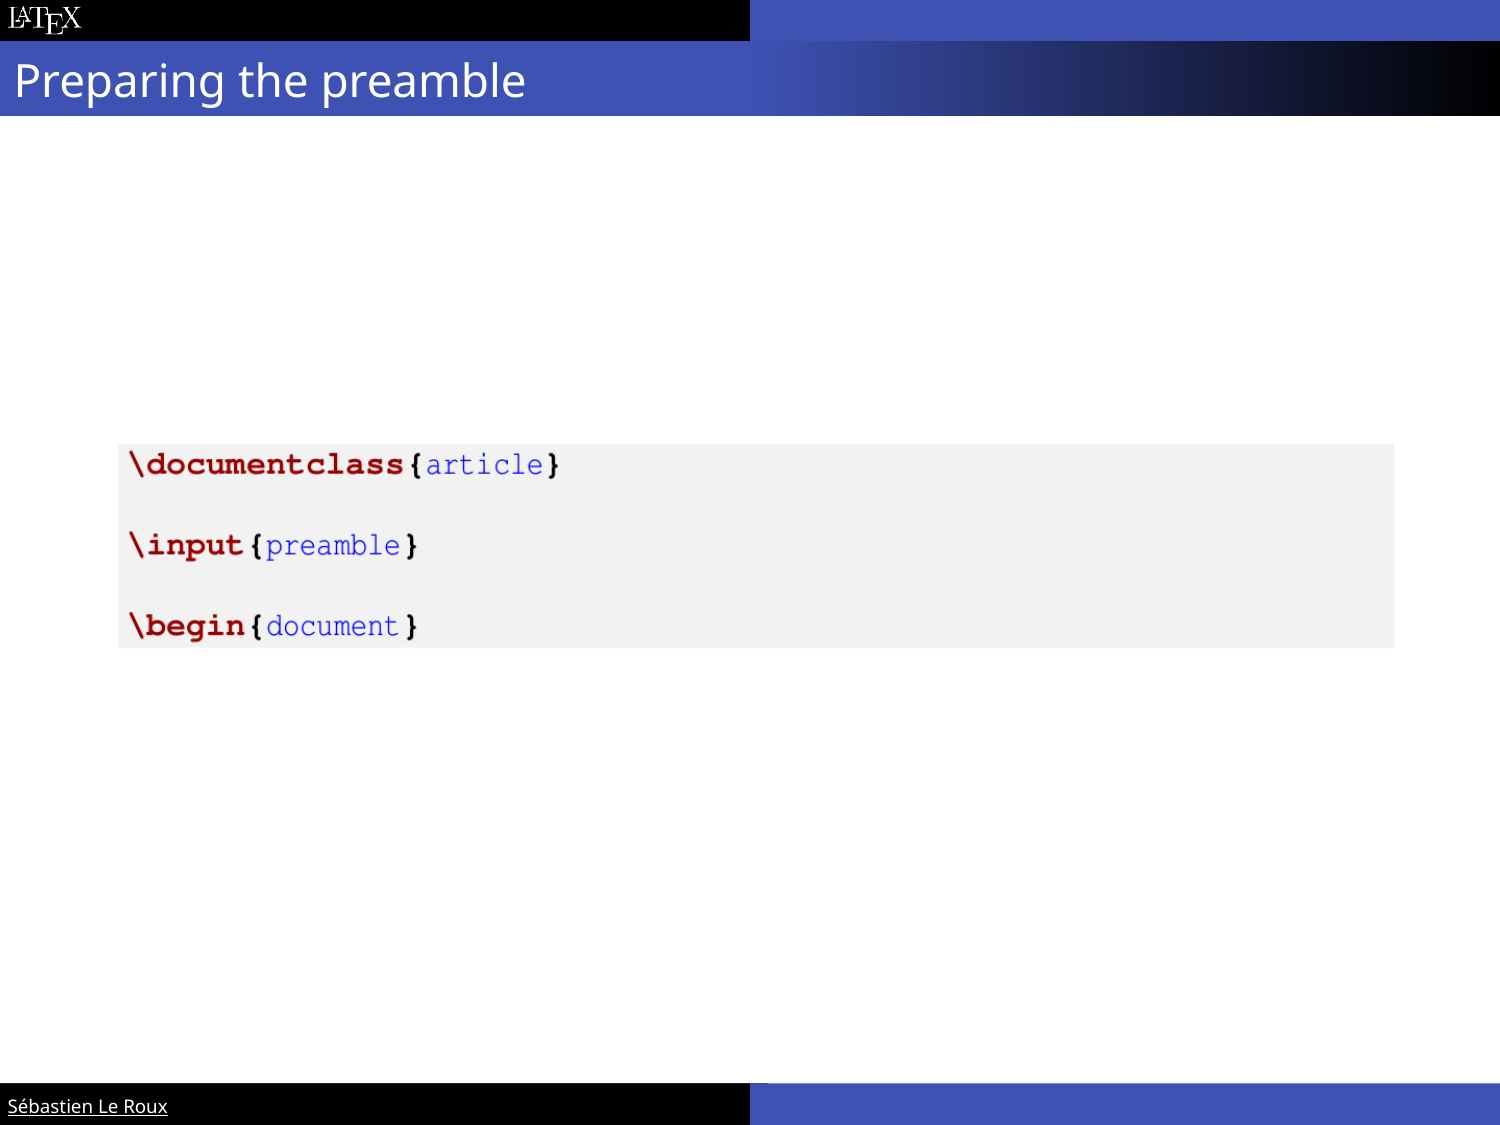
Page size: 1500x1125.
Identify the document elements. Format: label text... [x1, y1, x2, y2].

title Preparing the preamble [0, 41, 1500, 116]
picture [5, 3, 84, 37]
picture [112, 435, 1403, 654]
